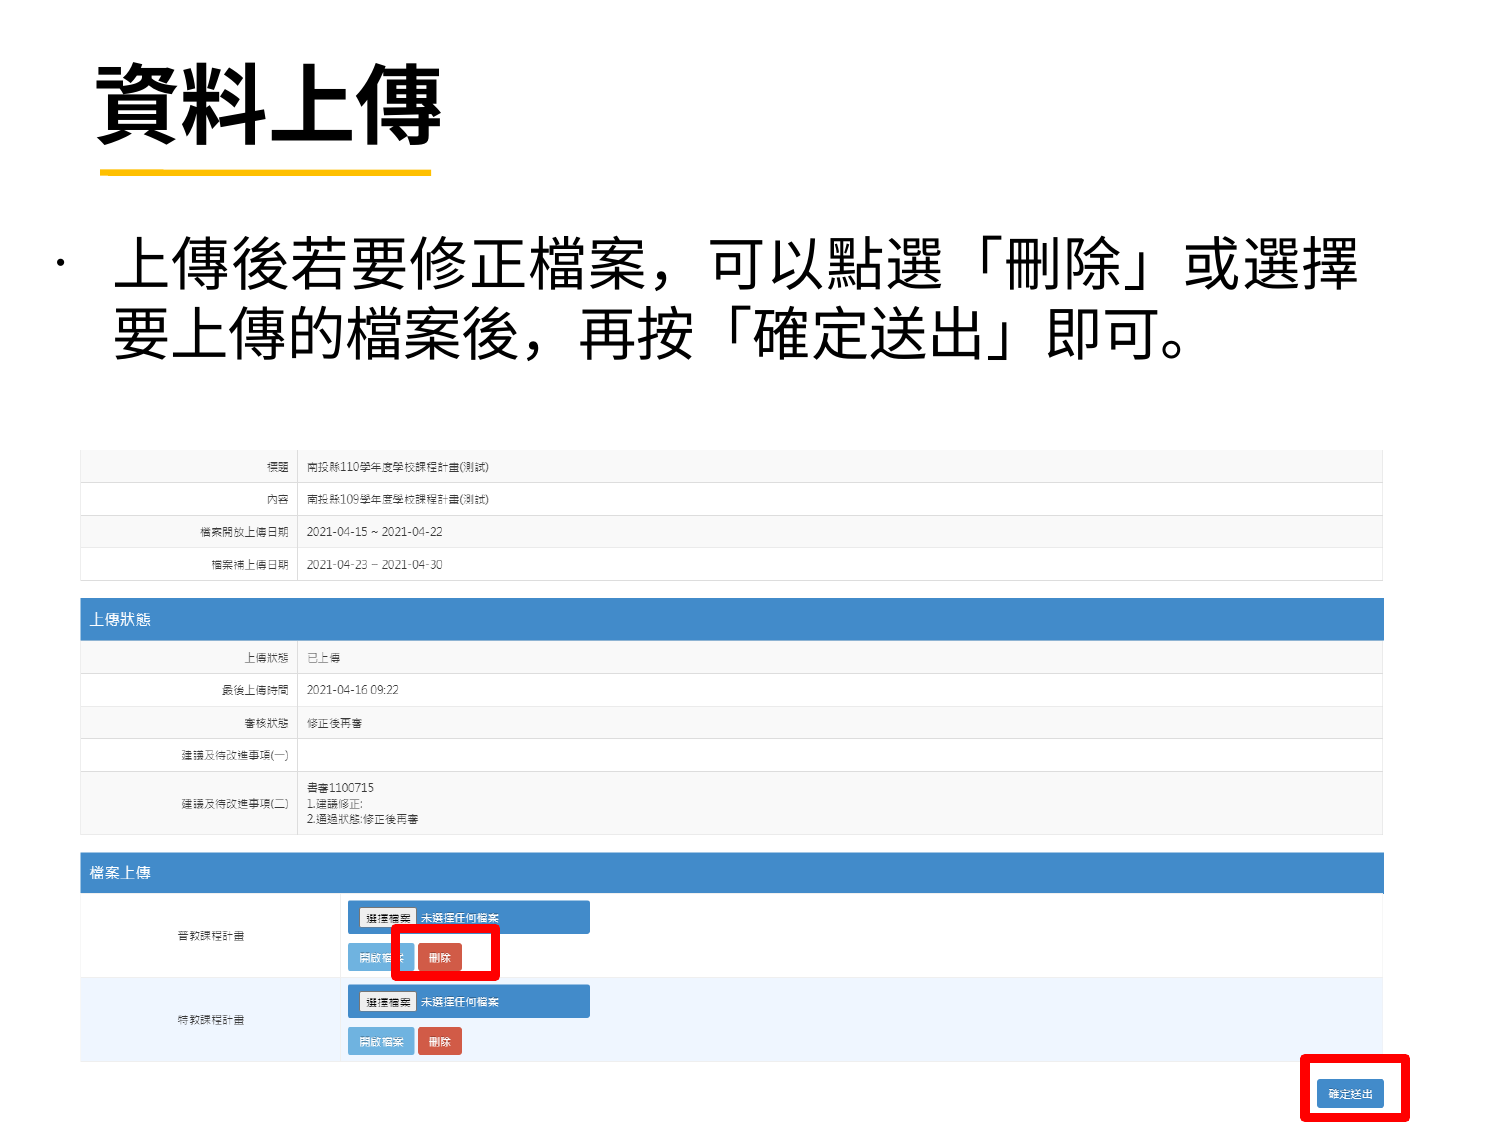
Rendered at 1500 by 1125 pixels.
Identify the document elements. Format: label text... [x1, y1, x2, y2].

picture [76, 450, 1400, 1113]
text_box 資料上傳 [78, 42, 459, 163]
picture [1310, 1063, 1400, 1113]
list 上傳後若要修正檔案，可以點選「刪除」或選擇要上傳的檔案後，再按「確定送出」即可。 [41, 219, 1377, 1071]
